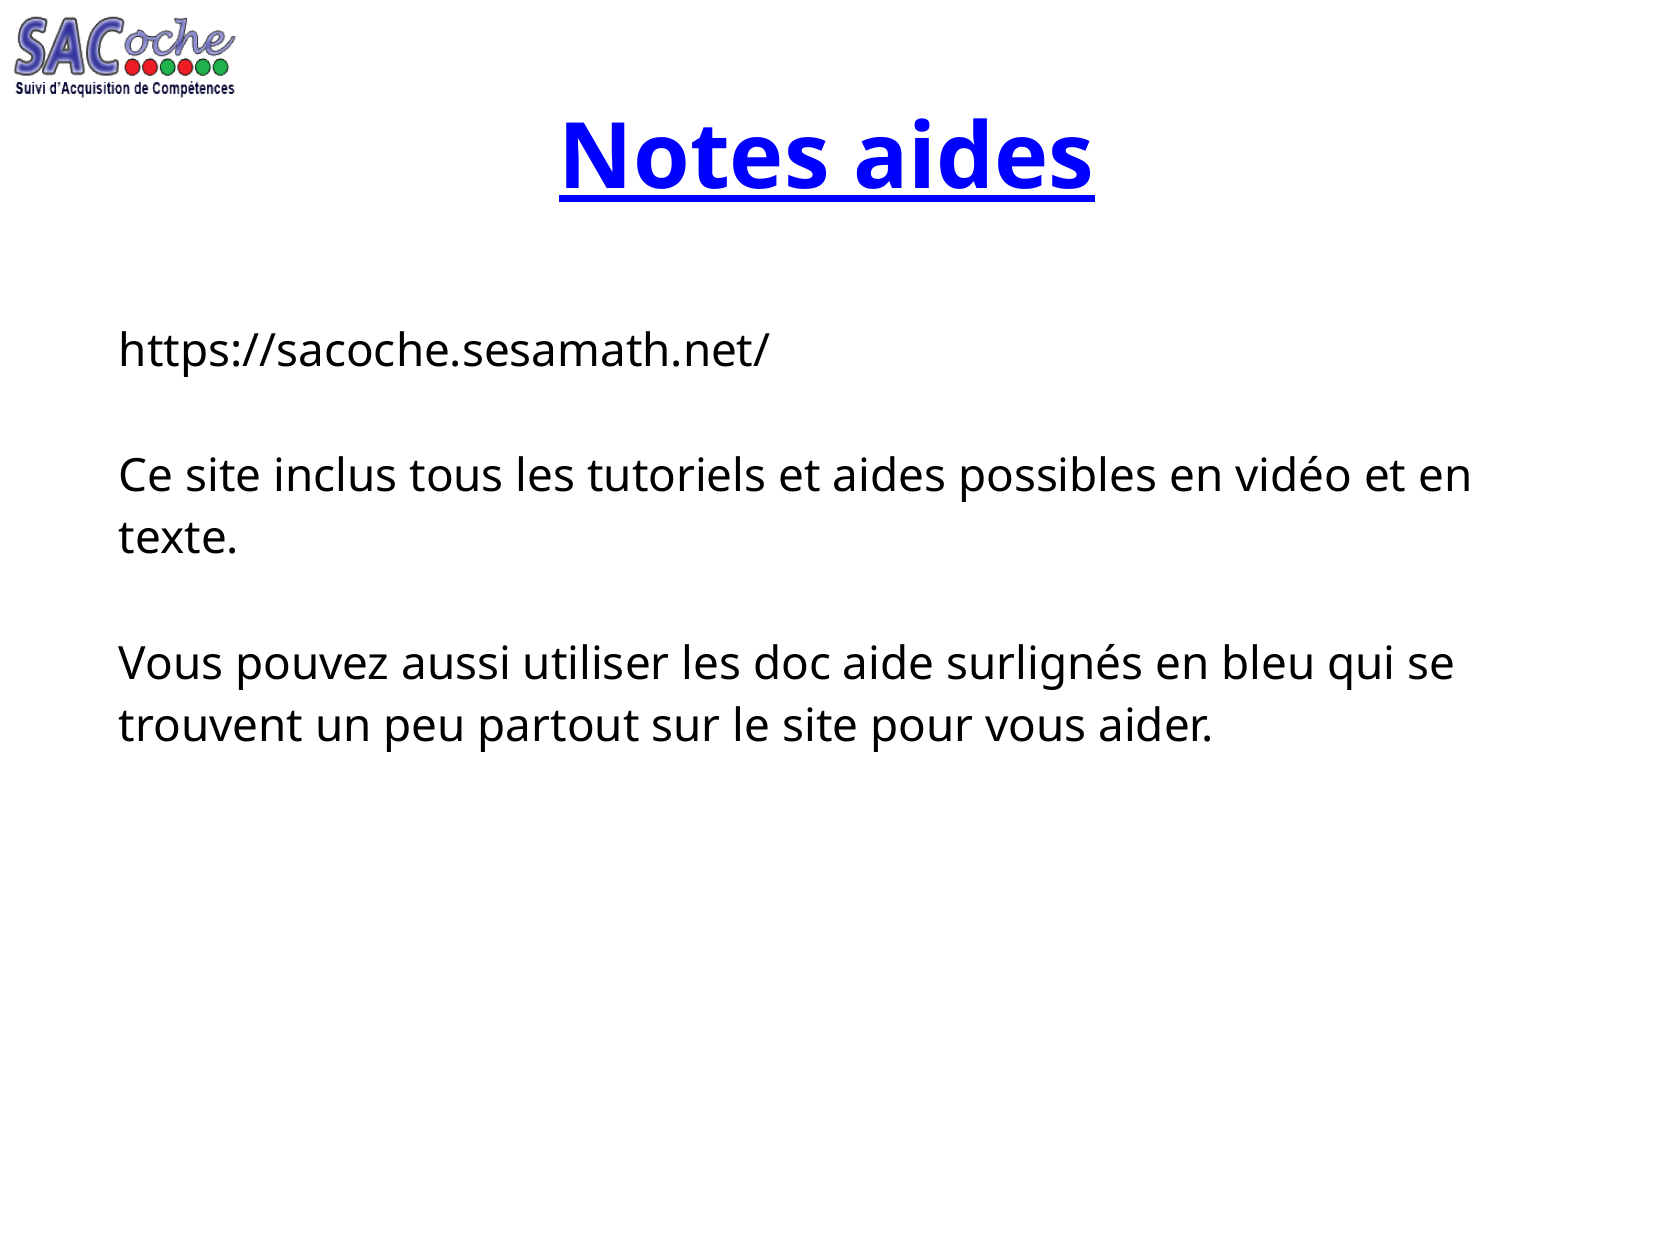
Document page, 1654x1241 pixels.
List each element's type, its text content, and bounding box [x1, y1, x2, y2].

picture [10, 13, 239, 99]
text_box https://sacoche.sesamath.net/ Ce site inclus tous les tutoriels et aides possibles en vidéo et en texte. Vous pouvez aussi utiliser les doc aide surlignés en bleu qui se trouvent un peu partout sur le site pour vous aider. [104, 310, 1568, 899]
title Notes aides [82, 49, 1571, 257]
